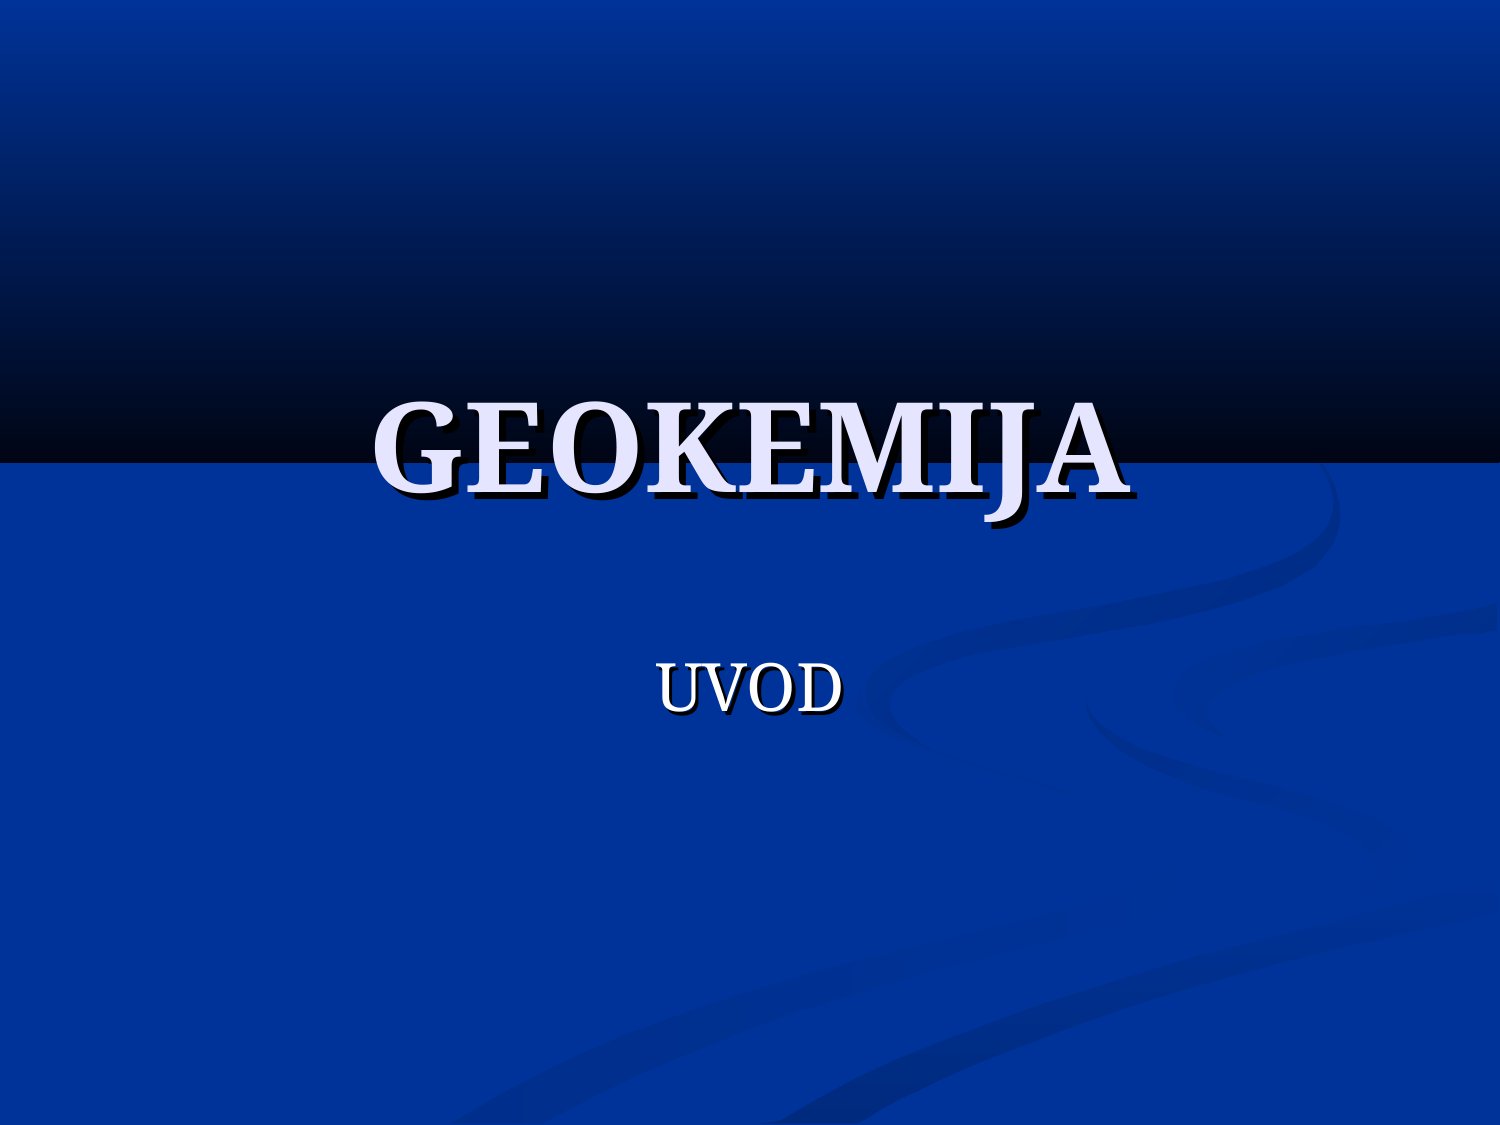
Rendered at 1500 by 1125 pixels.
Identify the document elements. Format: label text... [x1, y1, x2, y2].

text_box UVOD [225, 637, 1276, 926]
title GEOKEMIJA [112, 284, 1388, 601]
